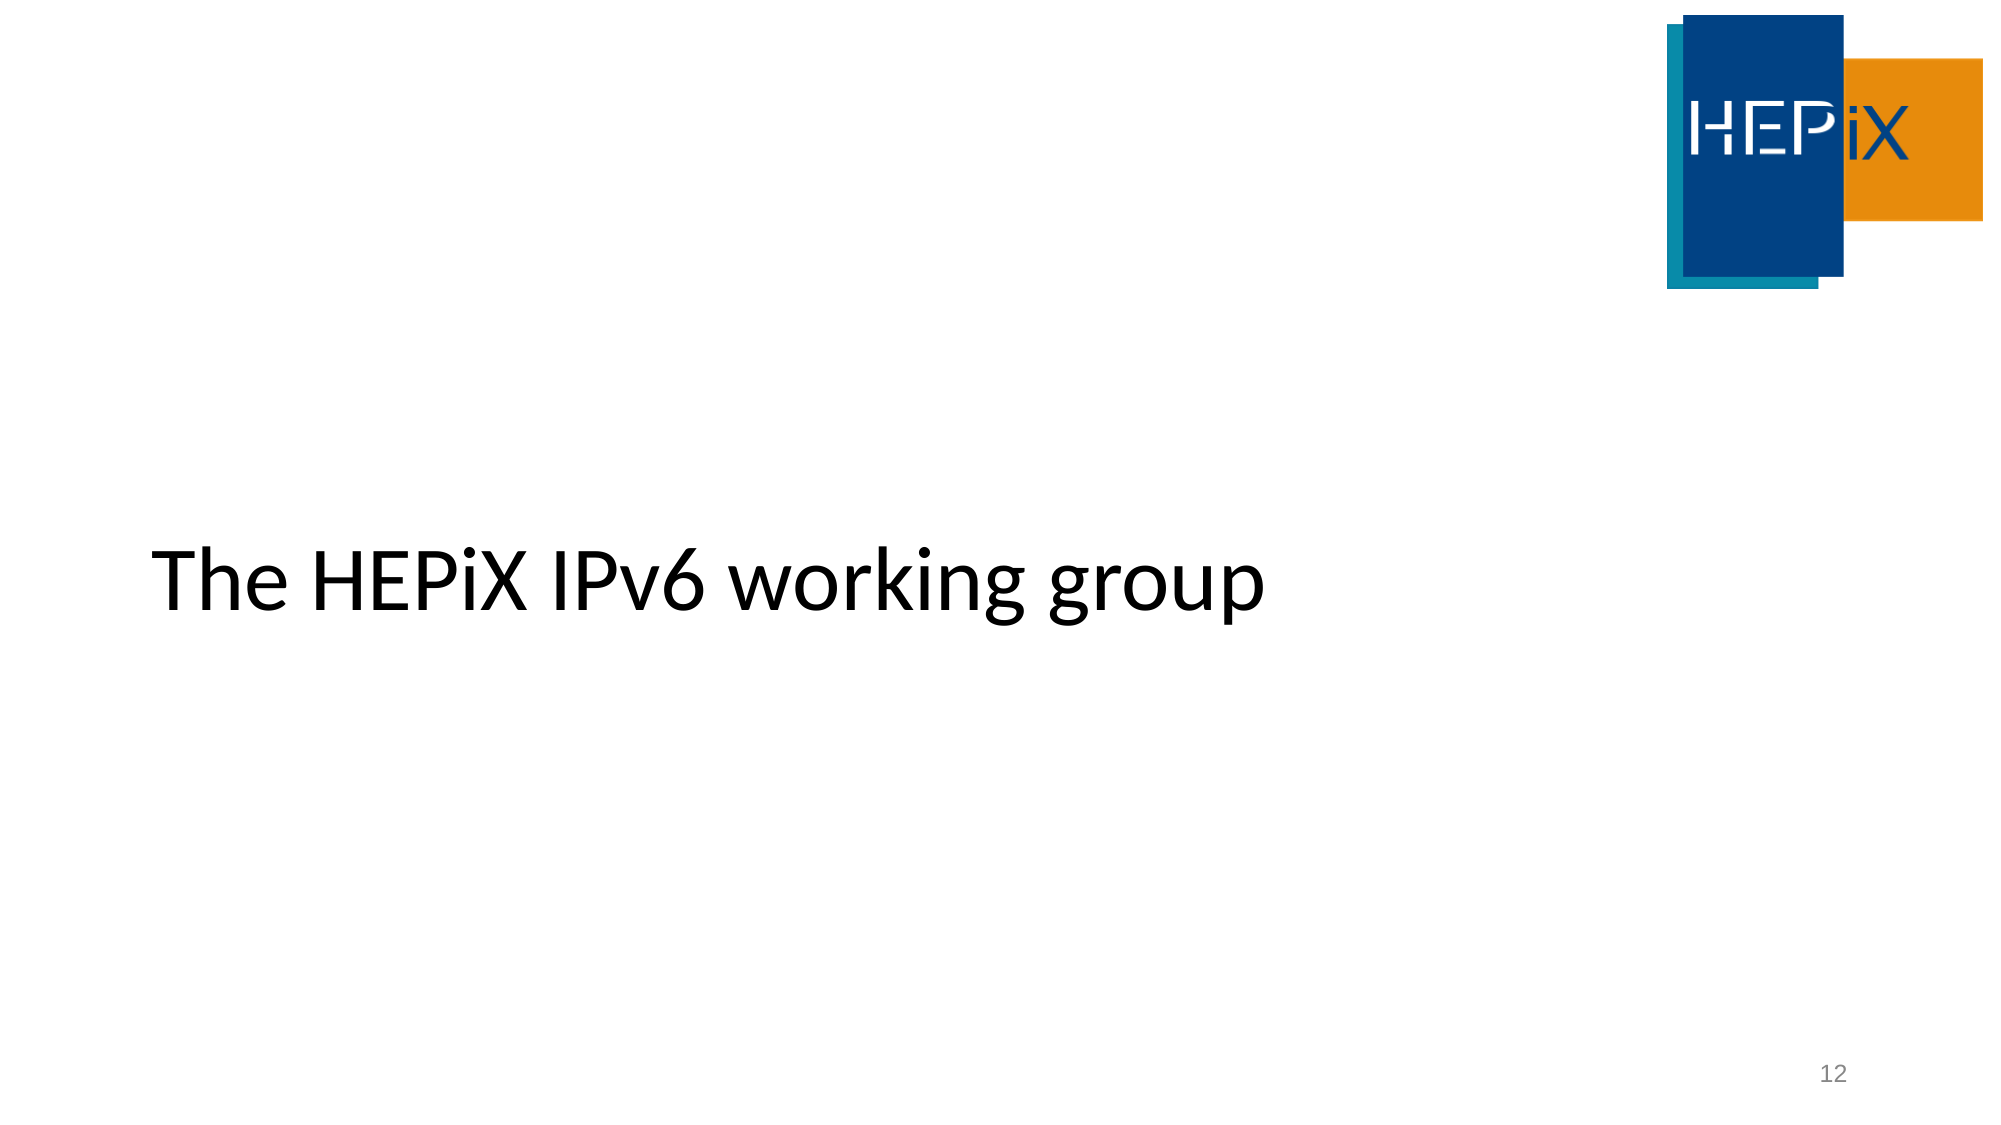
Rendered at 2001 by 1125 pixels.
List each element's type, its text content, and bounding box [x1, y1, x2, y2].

picture [1667, 15, 1983, 289]
title The HEPiX IPv6 working group [136, 280, 1862, 749]
slide_number <number> [1412, 1042, 1863, 1103]
